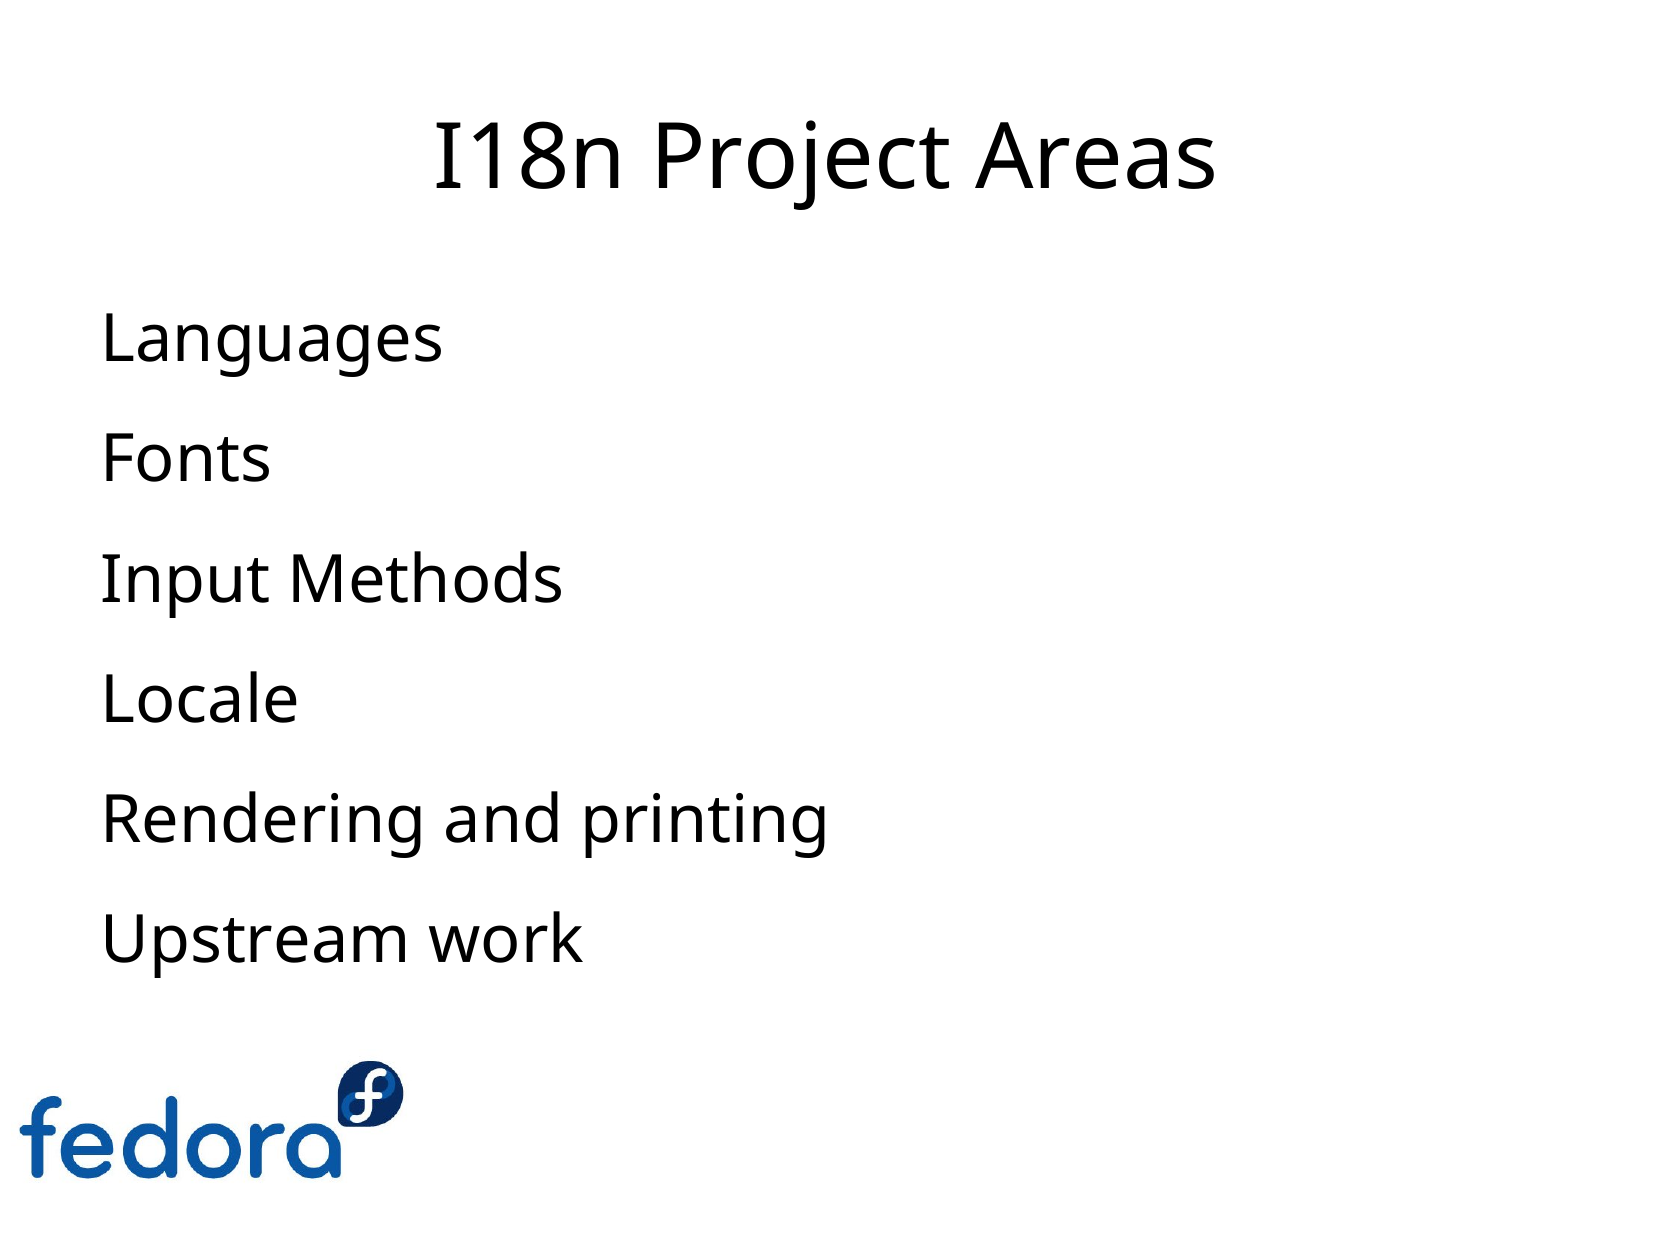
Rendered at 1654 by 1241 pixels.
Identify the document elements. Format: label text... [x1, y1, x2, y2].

picture [11, 1049, 413, 1199]
list Languages Fonts Input Methods Locale Rendering and printing Upstream work [82, 290, 1571, 1109]
title I18n Project Areas [82, 49, 1571, 257]
